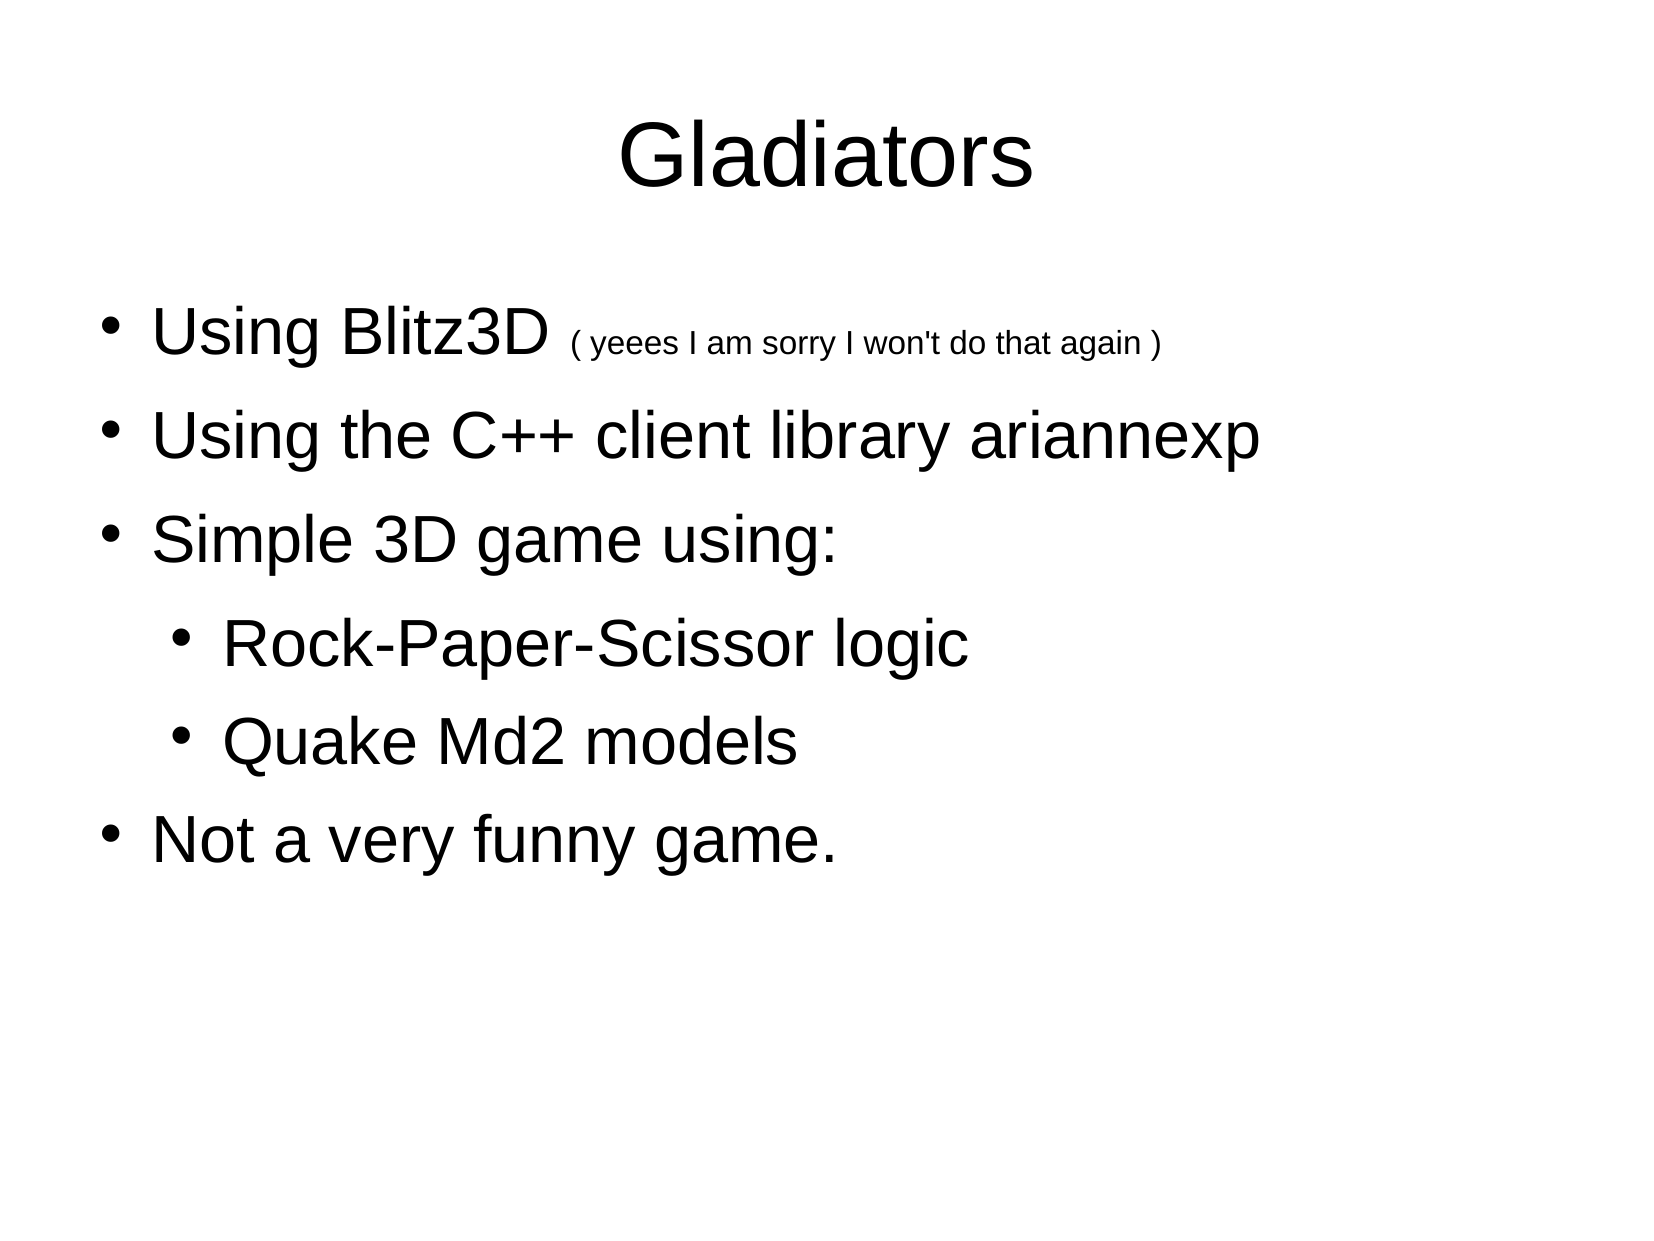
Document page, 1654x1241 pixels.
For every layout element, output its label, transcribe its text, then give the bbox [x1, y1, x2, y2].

list Using Blitz3D ( yeees I am sorry I won't do that again )‏ Using the C++ client library ariannexp Simple 3D game using: Rock-Paper-Scissor logic Quake Md2 models Not a very funny game. [82, 290, 1571, 1109]
title Gladiators [82, 49, 1571, 257]
